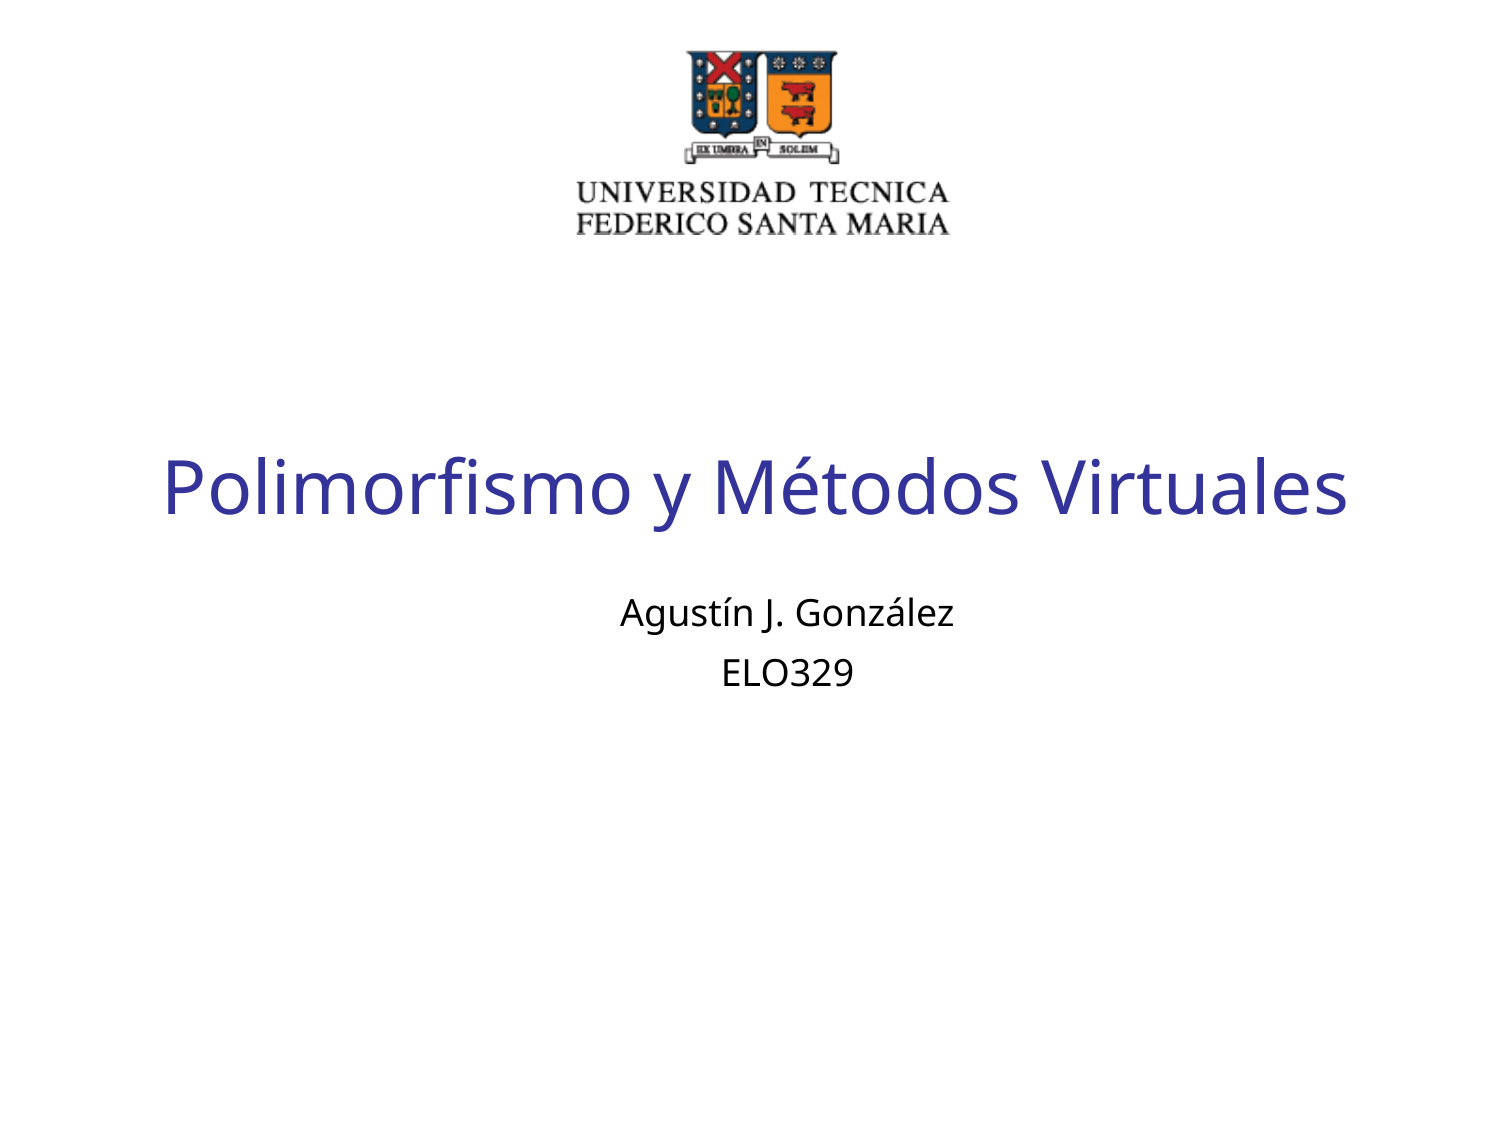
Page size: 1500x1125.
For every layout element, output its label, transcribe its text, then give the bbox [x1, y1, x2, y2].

picture [575, 49, 951, 235]
subtitle Agustín J. González ELO329 [225, 578, 1276, 803]
title Polimorfismo y Métodos Virtuales [75, 289, 1437, 545]
